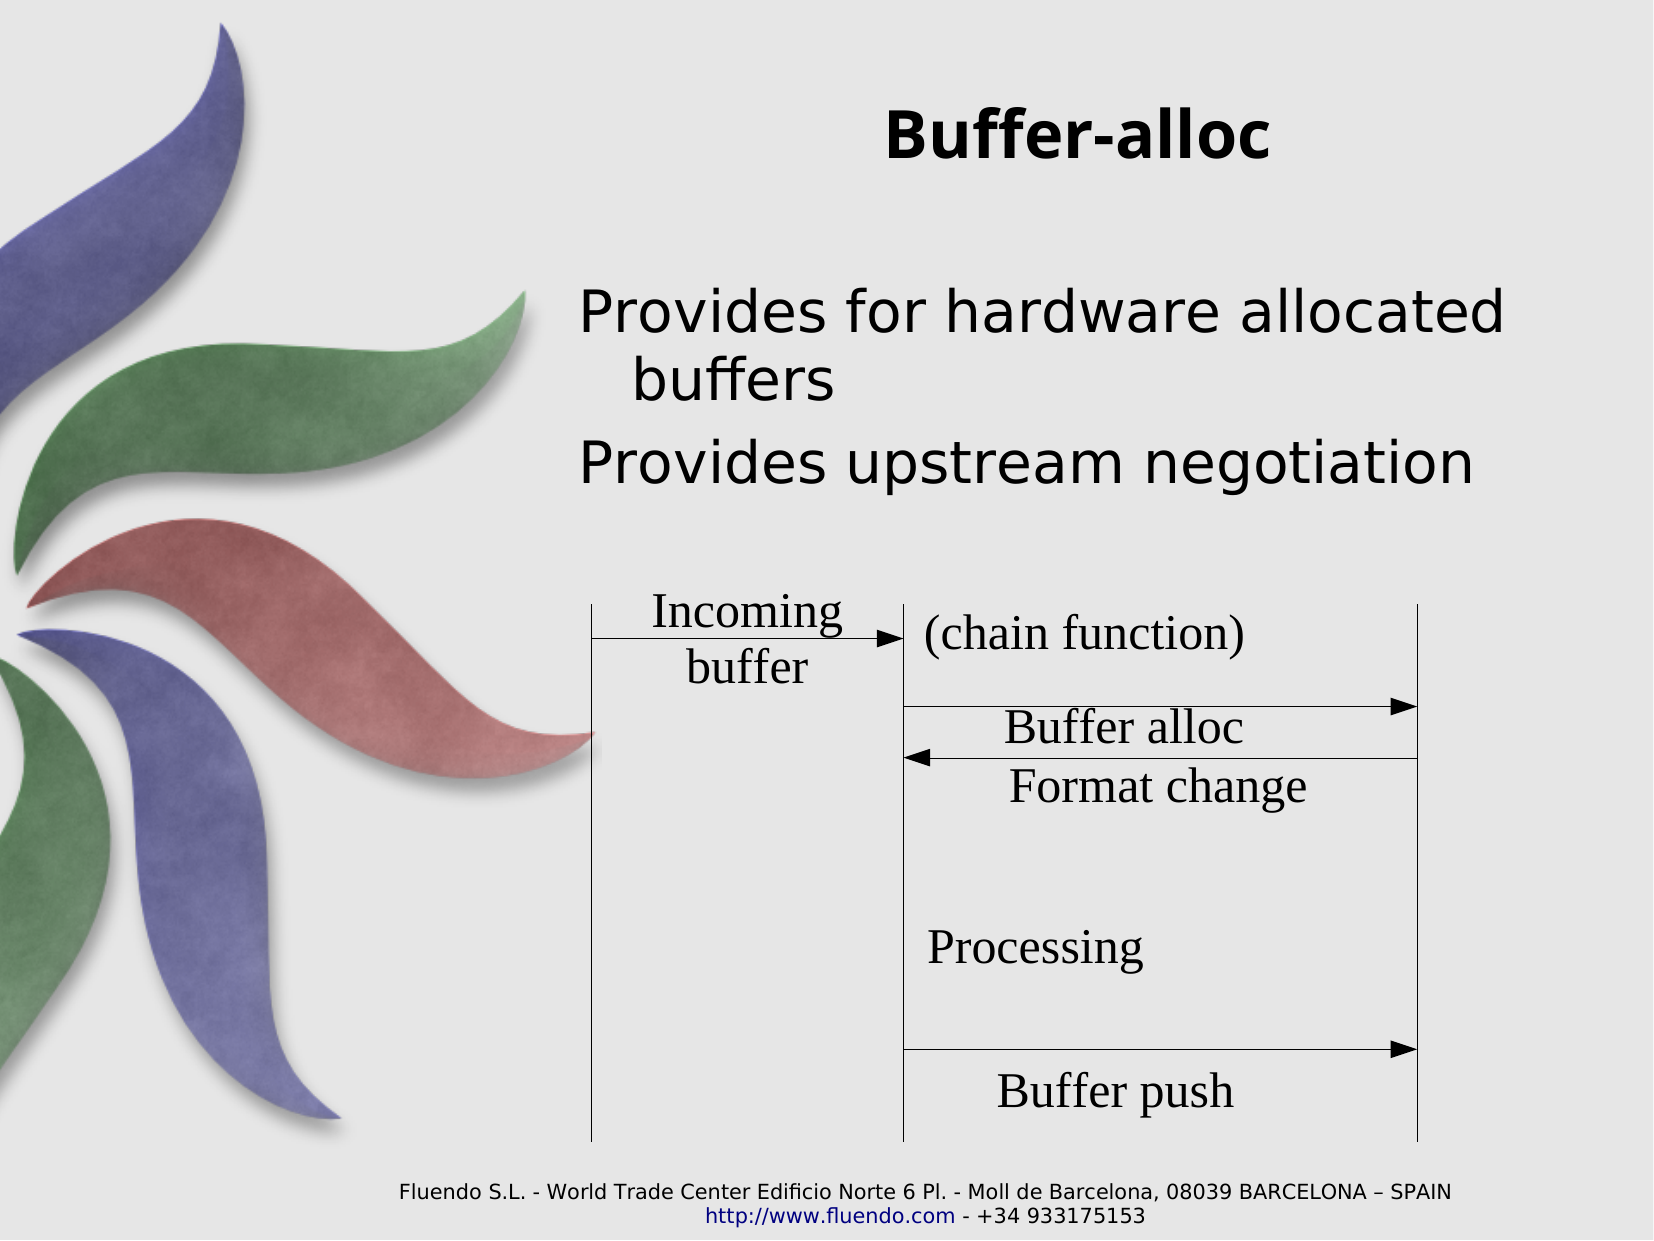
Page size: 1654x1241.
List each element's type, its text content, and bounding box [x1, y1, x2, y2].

text_box Buffer push [996, 1062, 1235, 1124]
text_box (chain function) [923, 604, 1246, 666]
list Provides for hardware allocated buffers Provides upstream negotiation [561, 236, 1595, 541]
title Buffer-alloc [561, 59, 1595, 207]
text_box Format change [1008, 757, 1308, 819]
text_box Buffer alloc [1003, 699, 1245, 760]
picture [0, 1, 602, 1241]
text_box Processing [927, 918, 1145, 980]
picture [597, 1189, 602, 1198]
